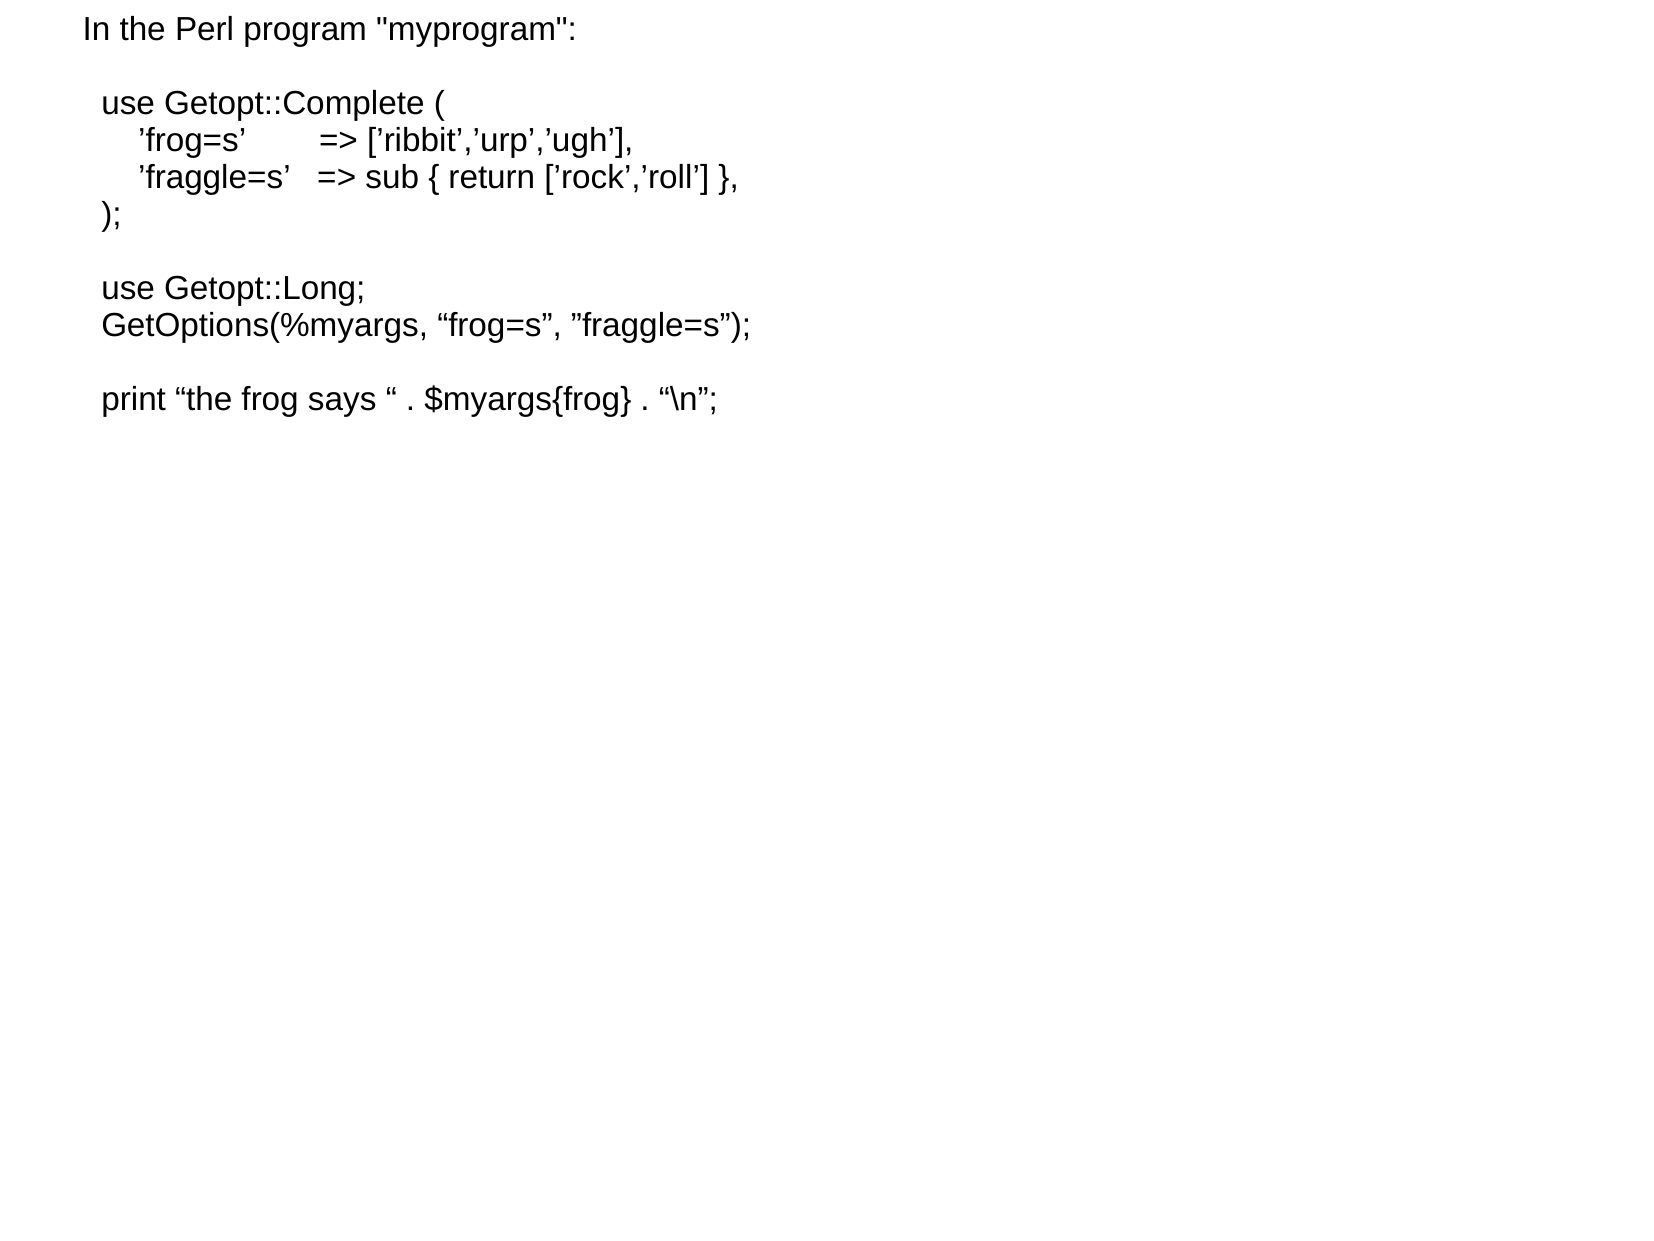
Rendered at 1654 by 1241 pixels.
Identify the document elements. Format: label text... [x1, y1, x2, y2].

subtitle In the Perl program "myprogram": use Getopt::Complete ( ’frog=s’ => [’ribbit’,’urp’,’ugh’], ’fraggle=s’ => sub { return [’rock’,’roll’] }, ); use Getopt::Long; GetOptions(%myargs, “frog=s”, ”fraggle=s”); print “the frog says “ . $myargs{frog} . “\n”; [82, 10, 1571, 1070]
